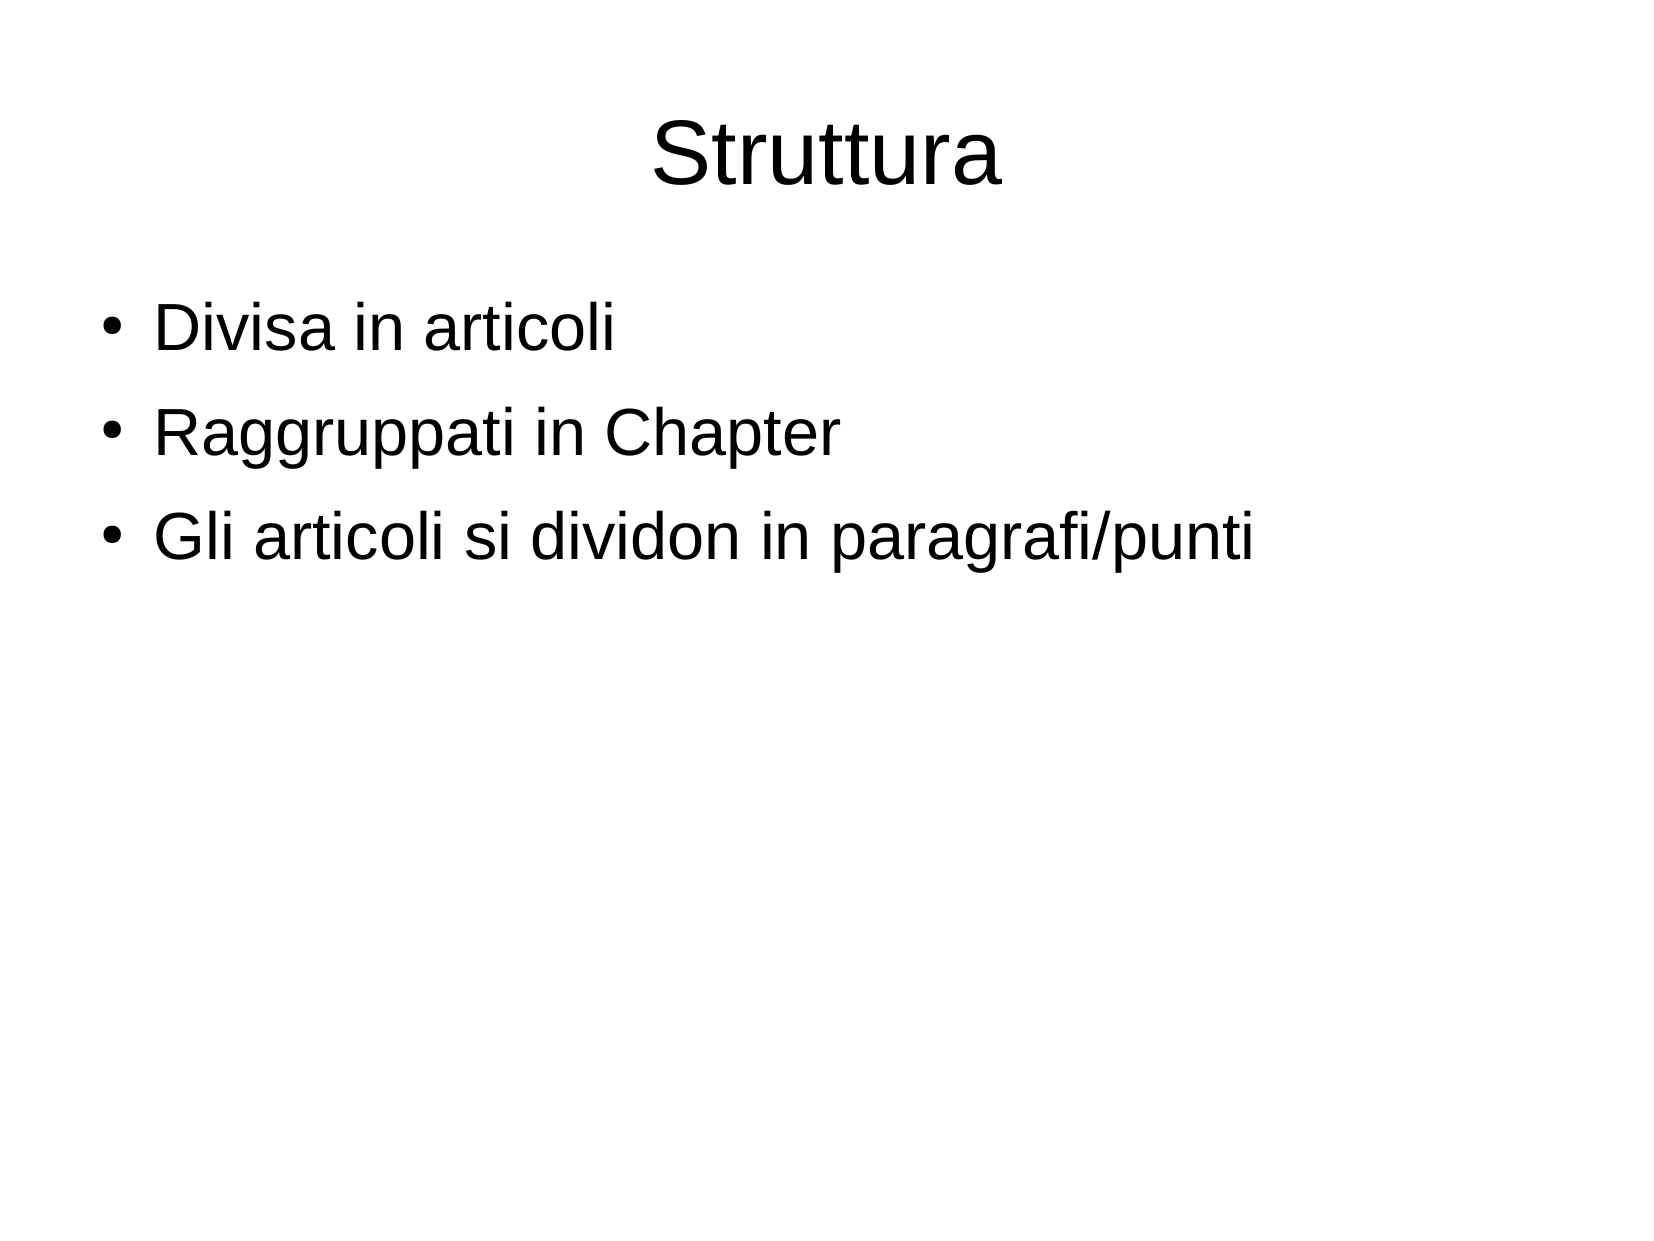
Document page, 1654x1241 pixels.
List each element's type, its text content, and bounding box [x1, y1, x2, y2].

title Struttura [82, 49, 1571, 257]
list Divisa in articoli Raggruppati in Chapter Gli articoli si dividon in paragrafi/punti [82, 290, 1571, 1010]
